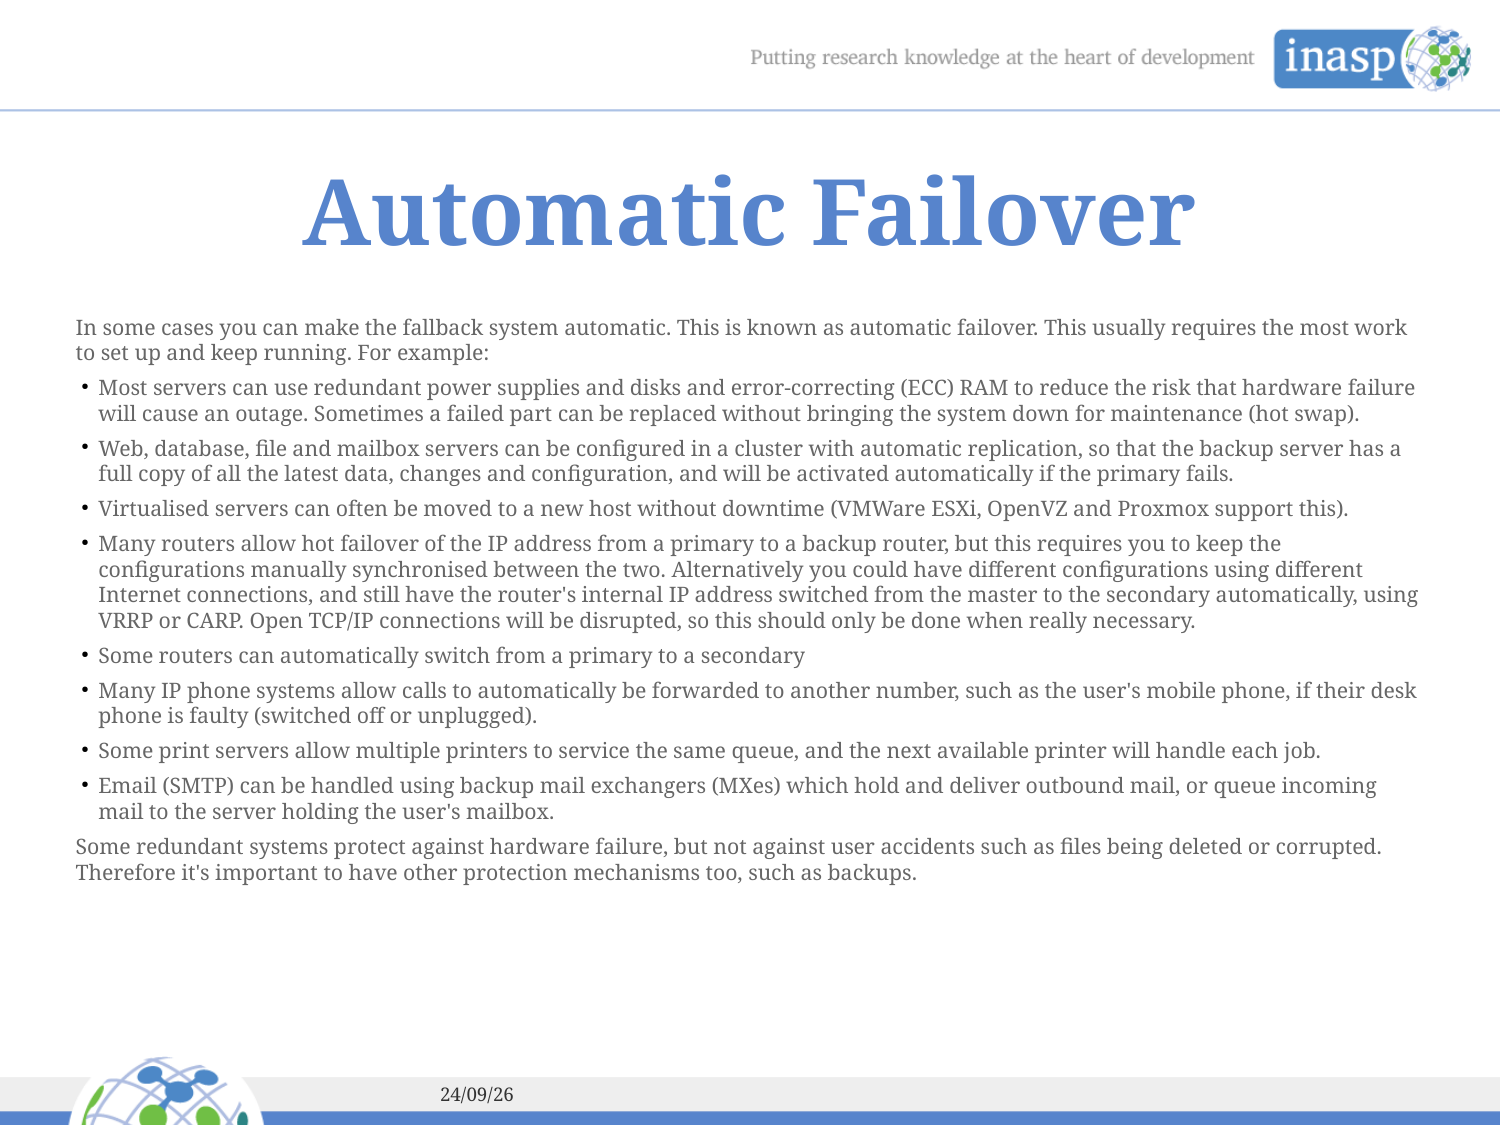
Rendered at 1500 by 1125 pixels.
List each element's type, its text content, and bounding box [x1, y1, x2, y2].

list In some cases you can make the fallback system automatic. This is known as automatic failover. This usually requires the most work to set up and keep running. For example: Most servers can use redundant power supplies and disks and error-correcting (ECC) RAM to reduce the risk that hardware failure will cause an outage. Sometimes a failed part can be replaced without bringing the system down for maintenance (hot swap). Web, database, file and mailbox servers can be configured in a cluster with automatic replication, so that the backup server has a full copy of all the latest data, changes and configuration, and will be activated automatically if the primary fails. Virtualised servers can often be moved to a new host without downtime (VMWare ESXi, OpenVZ and Proxmox support this). Many routers allow hot failover of the IP address from a primary to a backup router, but this requires you to keep the configurations manually synchronised between the two. Alternatively you could have different configurations using different Internet connections, and still have the router's internal IP address switched from the master to the secondary automatically, using VRRP or CARP. Open TCP/IP connections will be disrupted, so this should only be done when really necessary. Some routers can automatically switch from a primary to a secondary Many IP phone systems allow calls to automatically be forwarded to another number, such as the user's mobile phone, if their desk phone is faulty (switched off or unplugged). Some print servers allow multiple printers to service the same queue, and the next available printer will handle each job. Email (SMTP) can be handled using backup mail exchangers (MXes) which hold and deliver outbound mail, or queue incoming mail to the server holding the user's mailbox. Some redundant systems protect against hardware failure, but not against user accidents such as files being deleted or corrupted. Therefore it's important to have other protection mechanisms too, such as backups. [75, 313, 1426, 967]
title Automatic Failover [75, 129, 1426, 313]
picture [0, 0, 1500, 1125]
